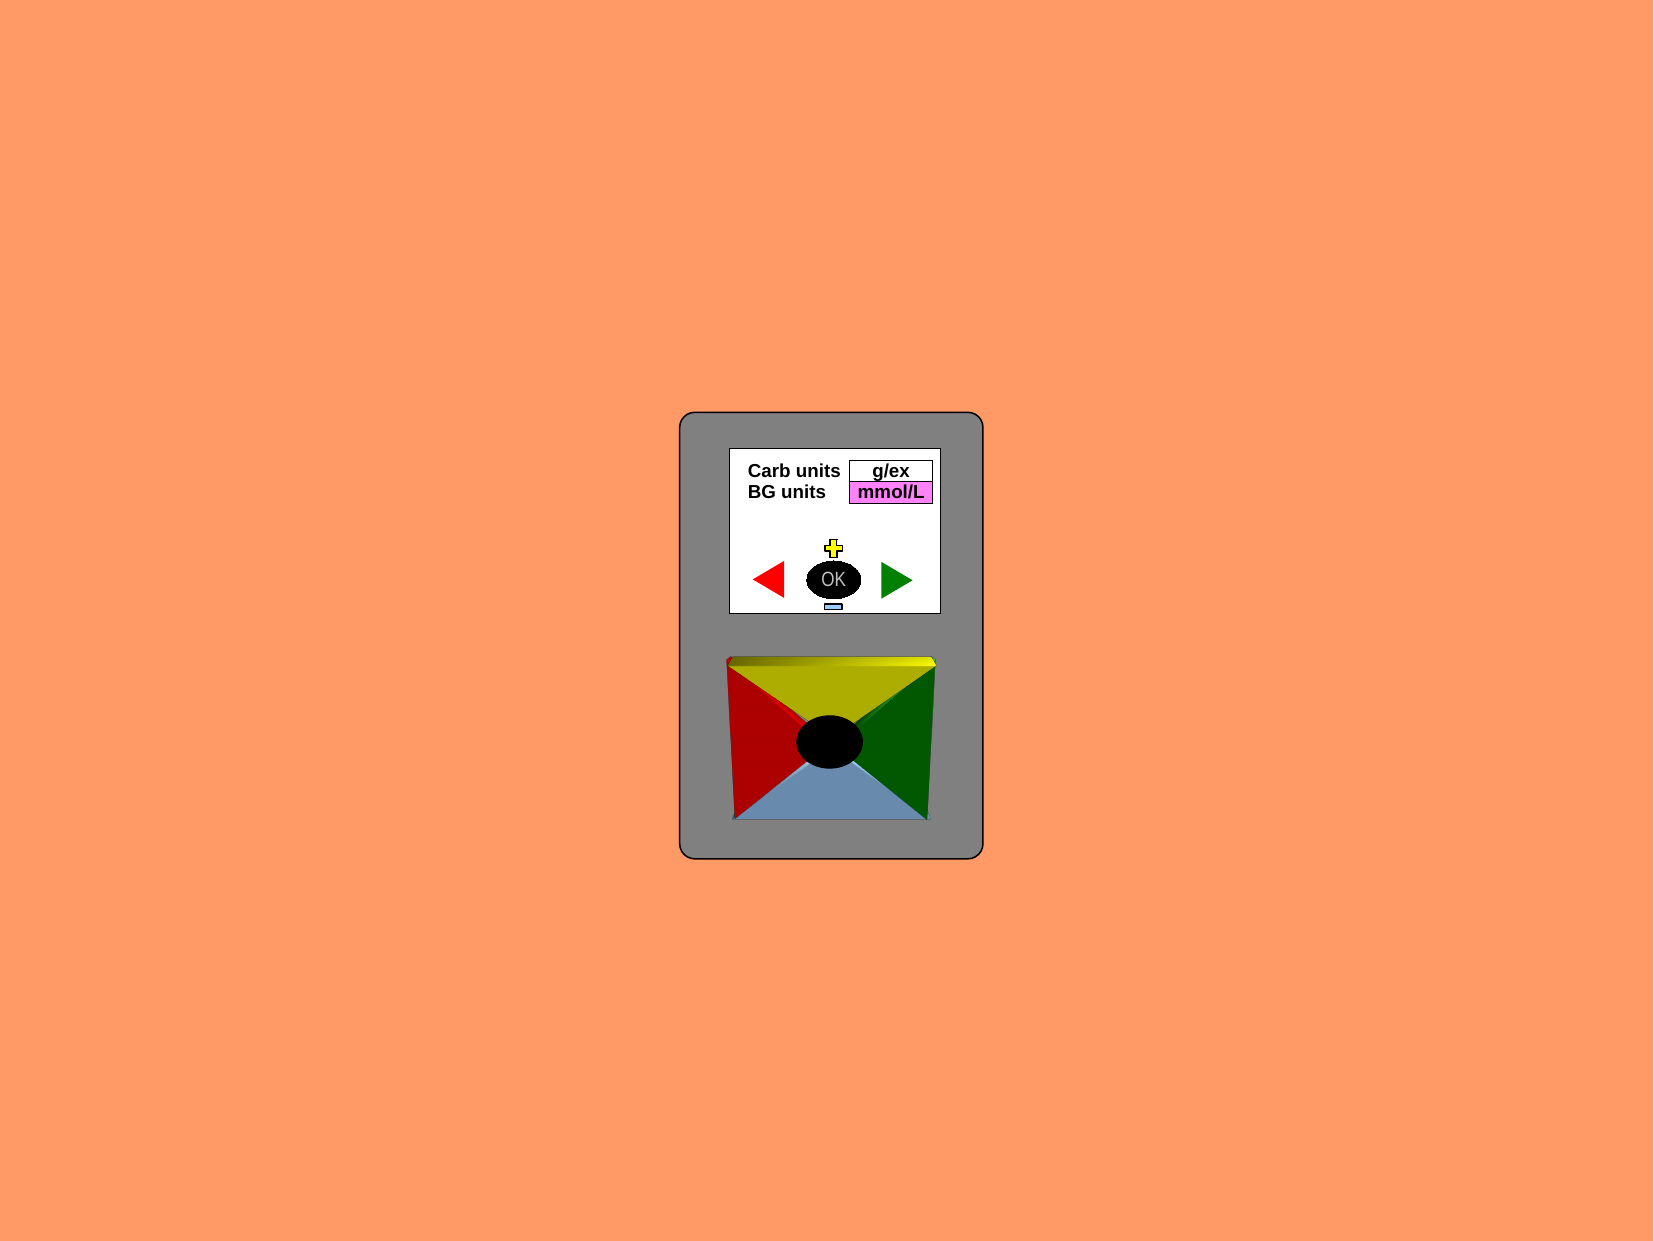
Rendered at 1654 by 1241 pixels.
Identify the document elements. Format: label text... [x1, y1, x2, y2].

text_box [679, 412, 983, 859]
text_box Carb units BG units [733, 453, 878, 511]
text_box mmol/L [878, 482, 933, 504]
text_box g/ex [878, 460, 933, 482]
text_box OK [806, 560, 861, 599]
